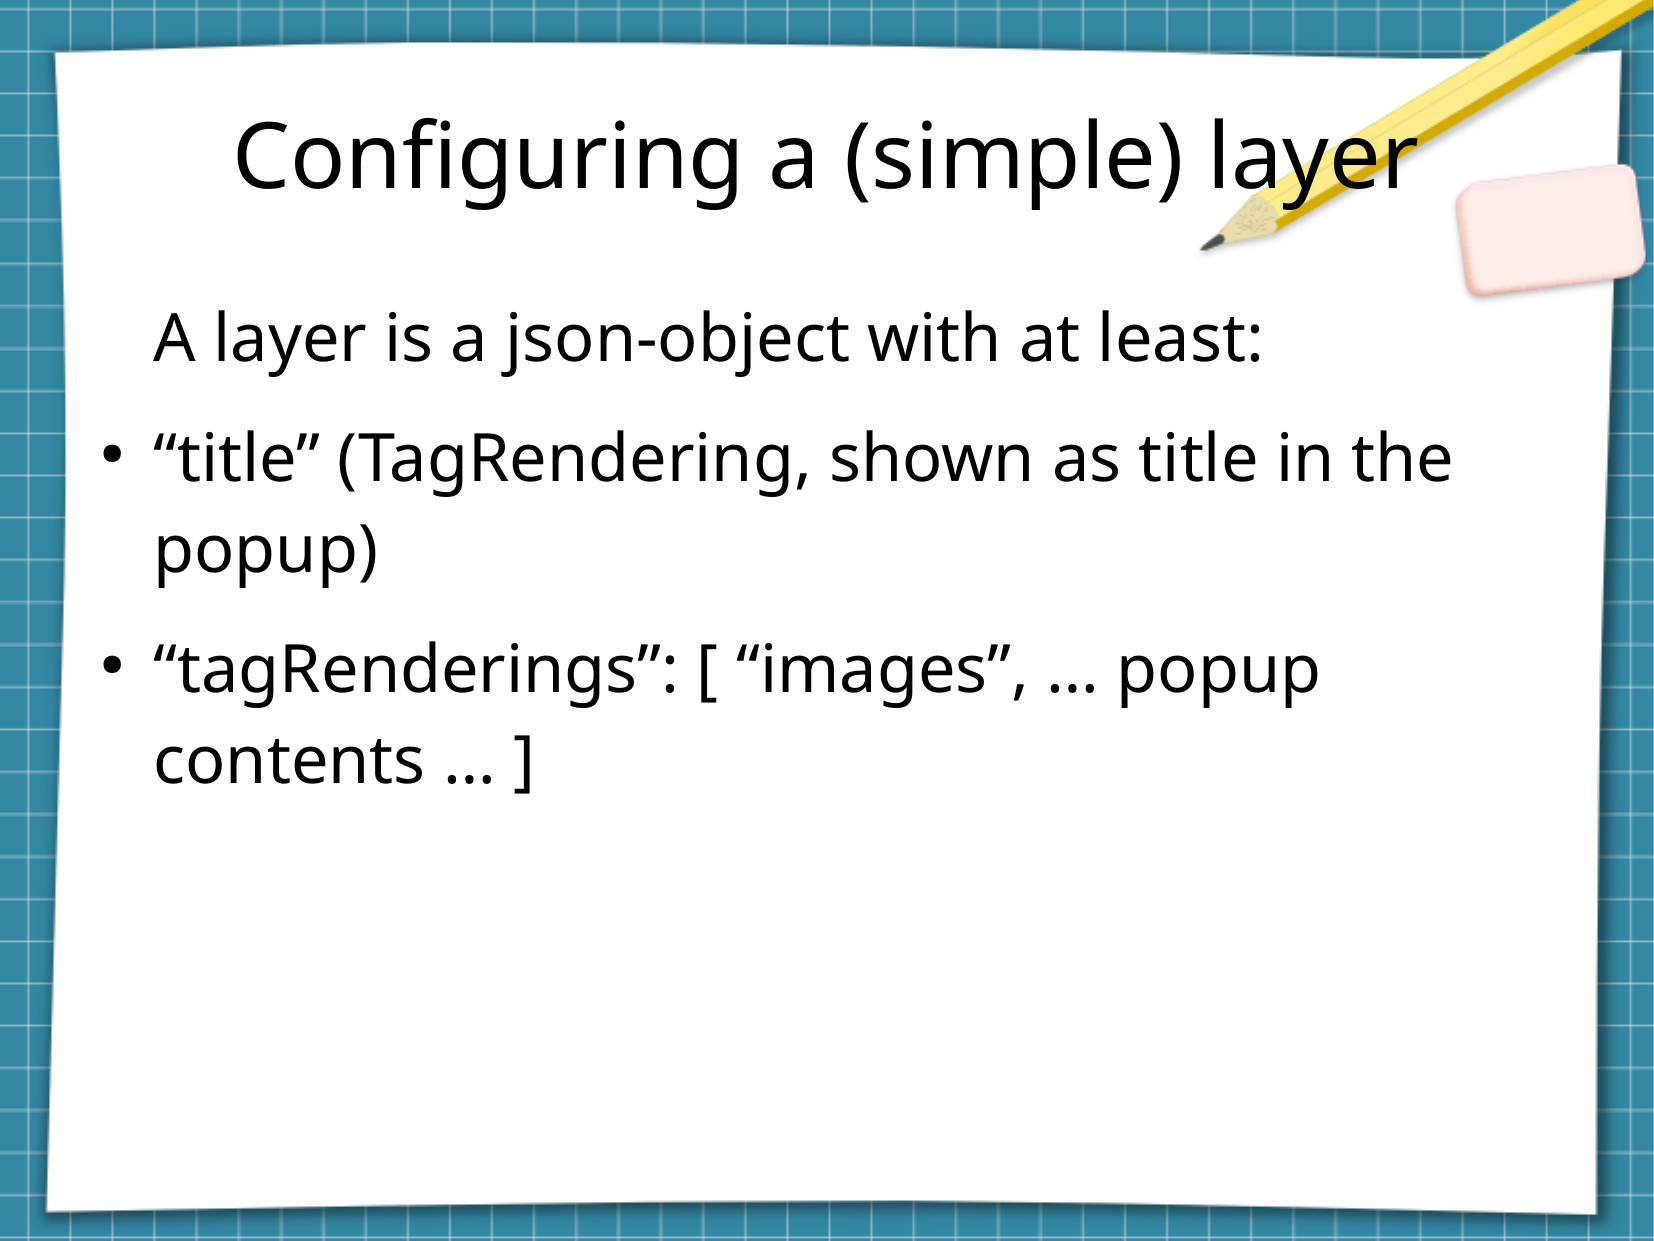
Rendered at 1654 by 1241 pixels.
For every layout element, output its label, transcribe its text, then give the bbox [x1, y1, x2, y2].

list A layer is a json-object with at least: “title” (TagRendering, shown as title in the popup) “tagRenderings”: [ “images”, … popup contents … ] [82, 290, 1571, 1010]
picture [0, 0, 1654, 1241]
title Configuring a (simple) layer [82, 49, 1571, 257]
